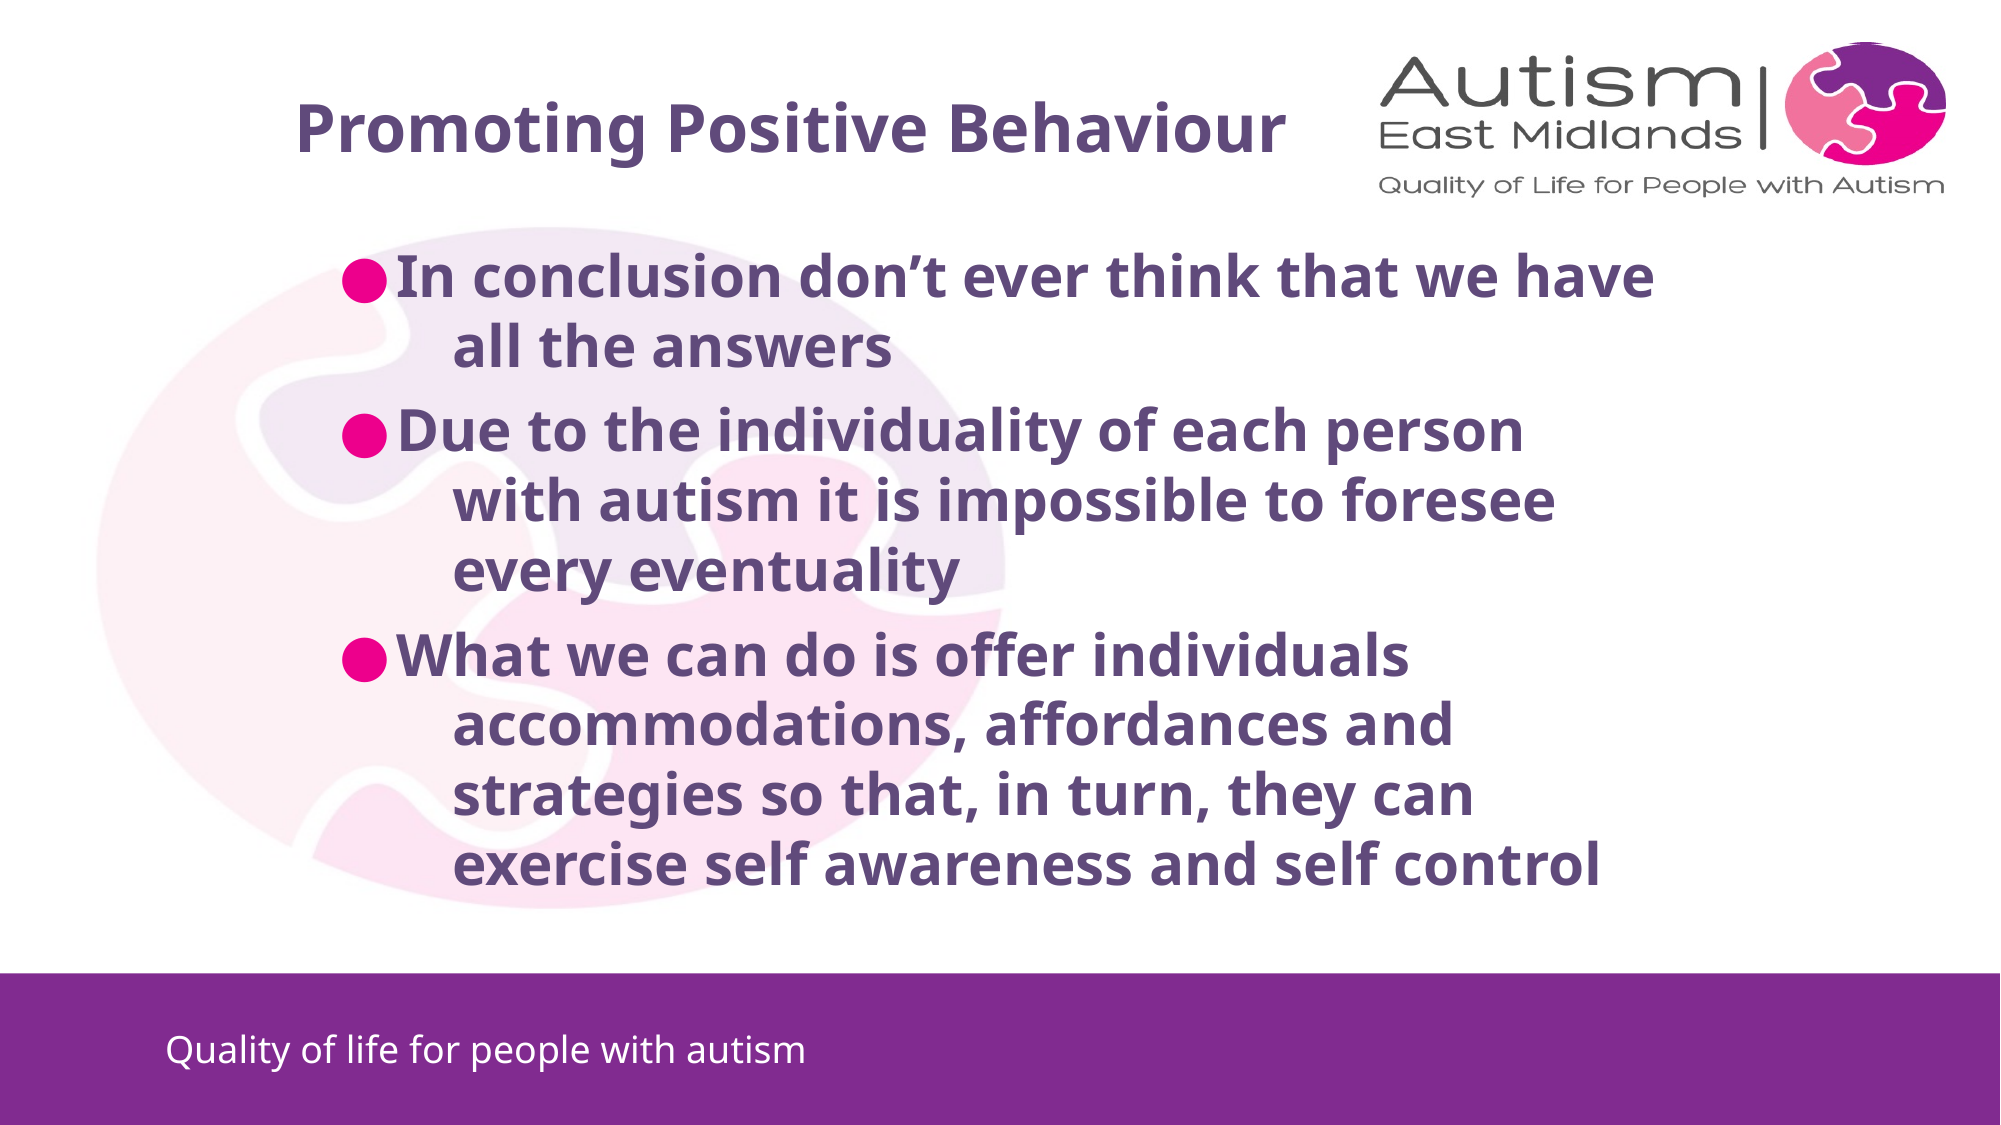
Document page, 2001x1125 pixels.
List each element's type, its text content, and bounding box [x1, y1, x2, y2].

list In conclusion don’t ever think that we have all the answers Due to the individuality of each person with autism it is impossible to foresee every eventuality What we can do is offer individuals accommodations, affordances and strategies so that, in turn, they can exercise self awareness and self control [324, 231, 1675, 1001]
title Promoting Positive Behaviour [279, 19, 1682, 232]
